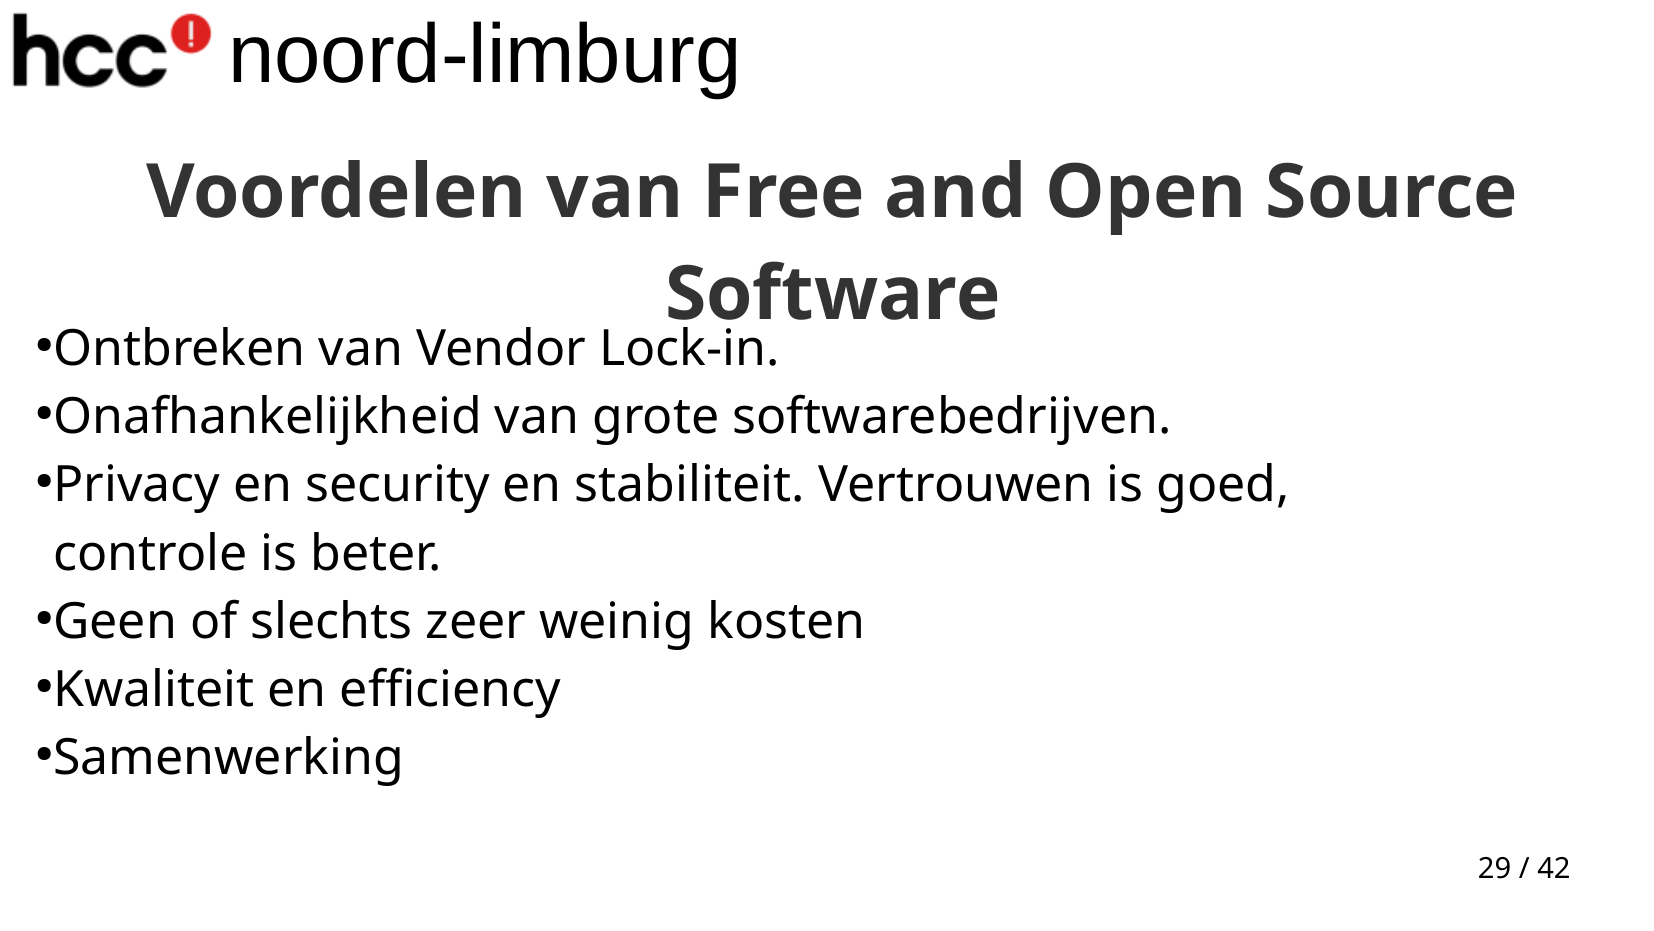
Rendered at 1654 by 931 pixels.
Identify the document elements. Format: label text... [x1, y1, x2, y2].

subtitle Ontbreken van Vendor Lock-in. Onafhankelijkheid van grote softwarebedrijven. Privacy en security en stabiliteit. Vertrouwen is goed, controle is beter. Geen of slechts zeer weinig kosten Kwaliteit en efficiency Samenwerking [35, 346, 1607, 755]
picture [11, 11, 214, 91]
title Voordelen van Free and Open Source Software [129, 150, 1536, 328]
